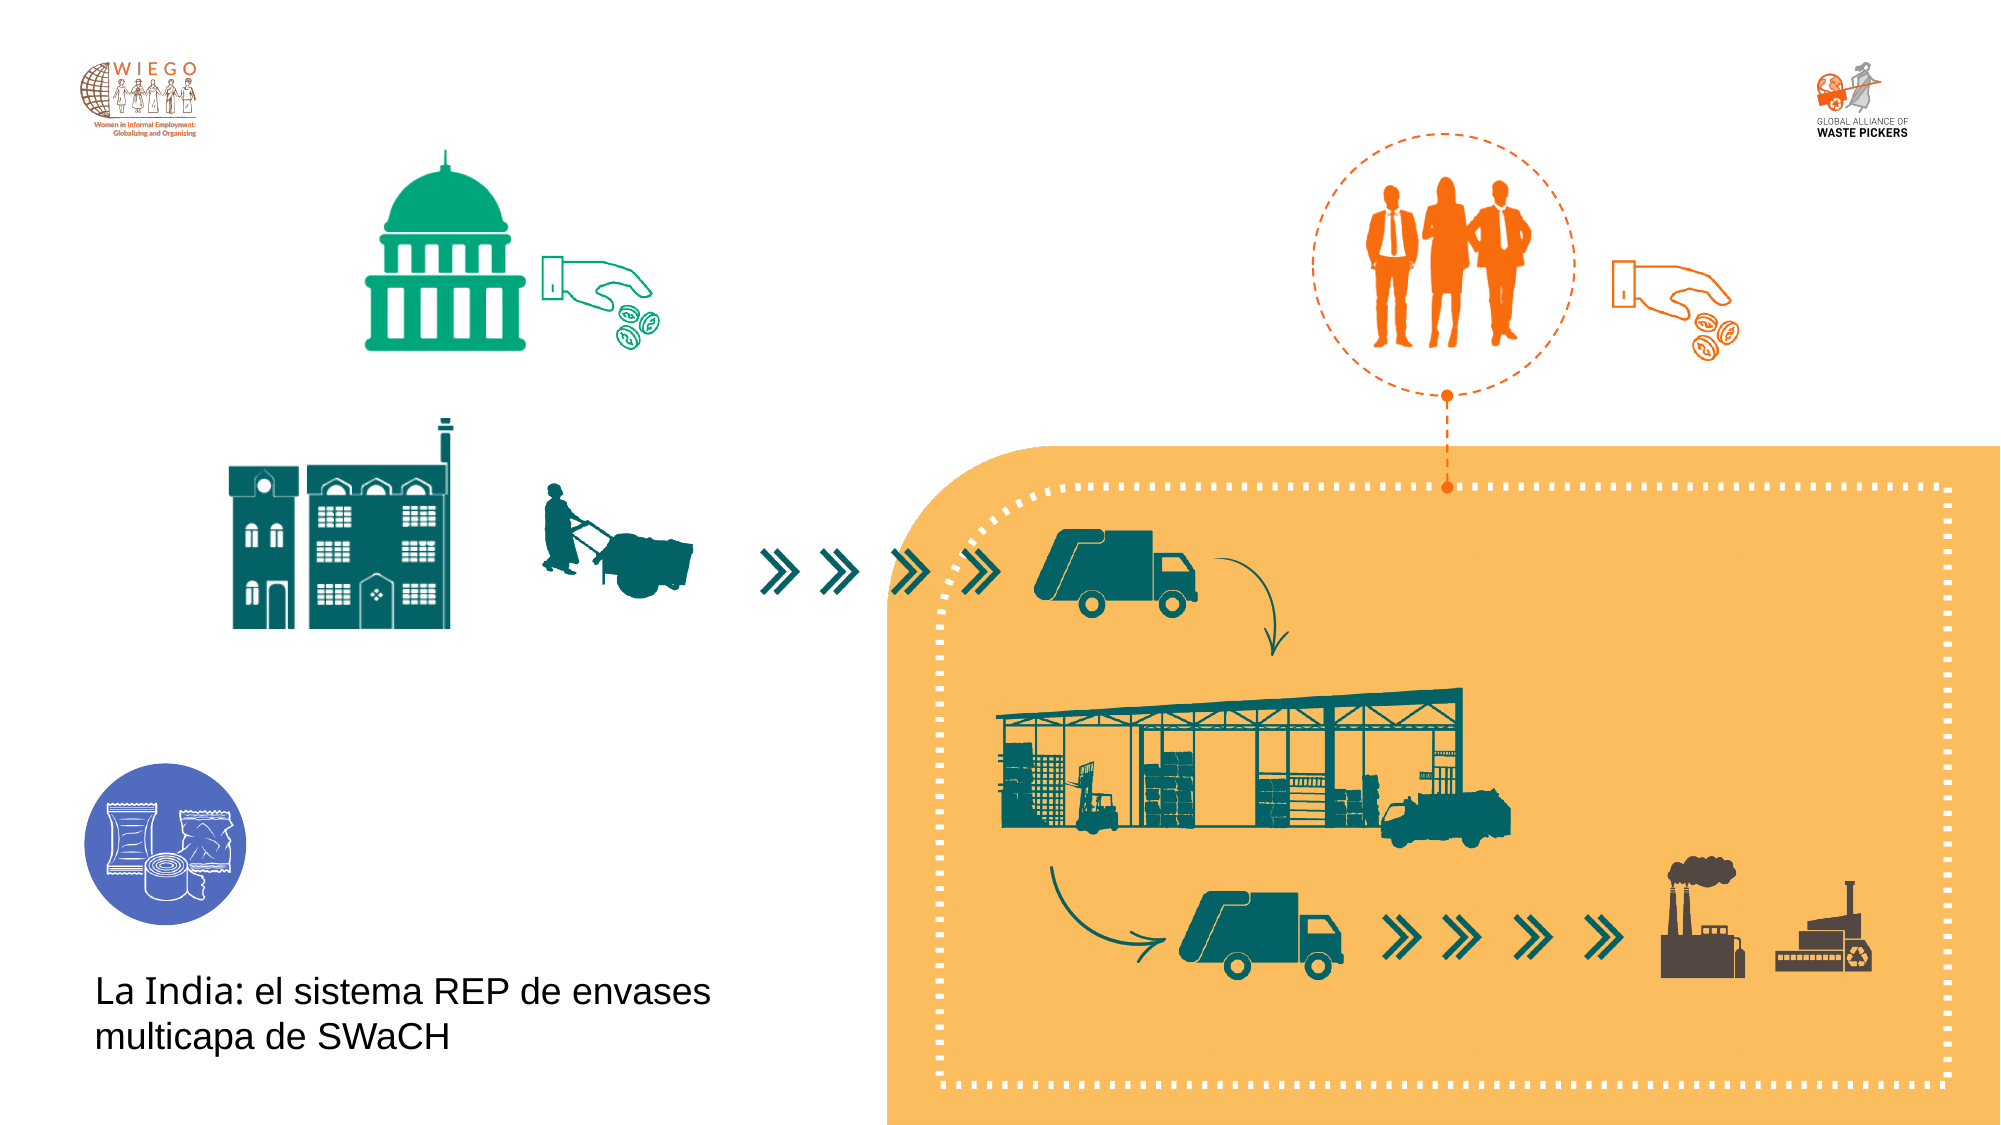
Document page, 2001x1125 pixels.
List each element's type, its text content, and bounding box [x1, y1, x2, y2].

picture [1577, 200, 1774, 396]
picture [760, 446, 2000, 1125]
picture [95, 790, 247, 904]
picture [1817, 62, 1908, 137]
picture [80, 62, 196, 137]
text_box [84, 804, 95, 885]
picture [1350, 172, 1544, 362]
text_box [110, 904, 220, 926]
picture [180, 418, 502, 629]
text_box [105, 763, 226, 790]
text_box La India: el sistema REP de envases multicapa de SWaCH [79, 959, 757, 1065]
picture [519, 446, 714, 641]
picture [354, 127, 677, 379]
